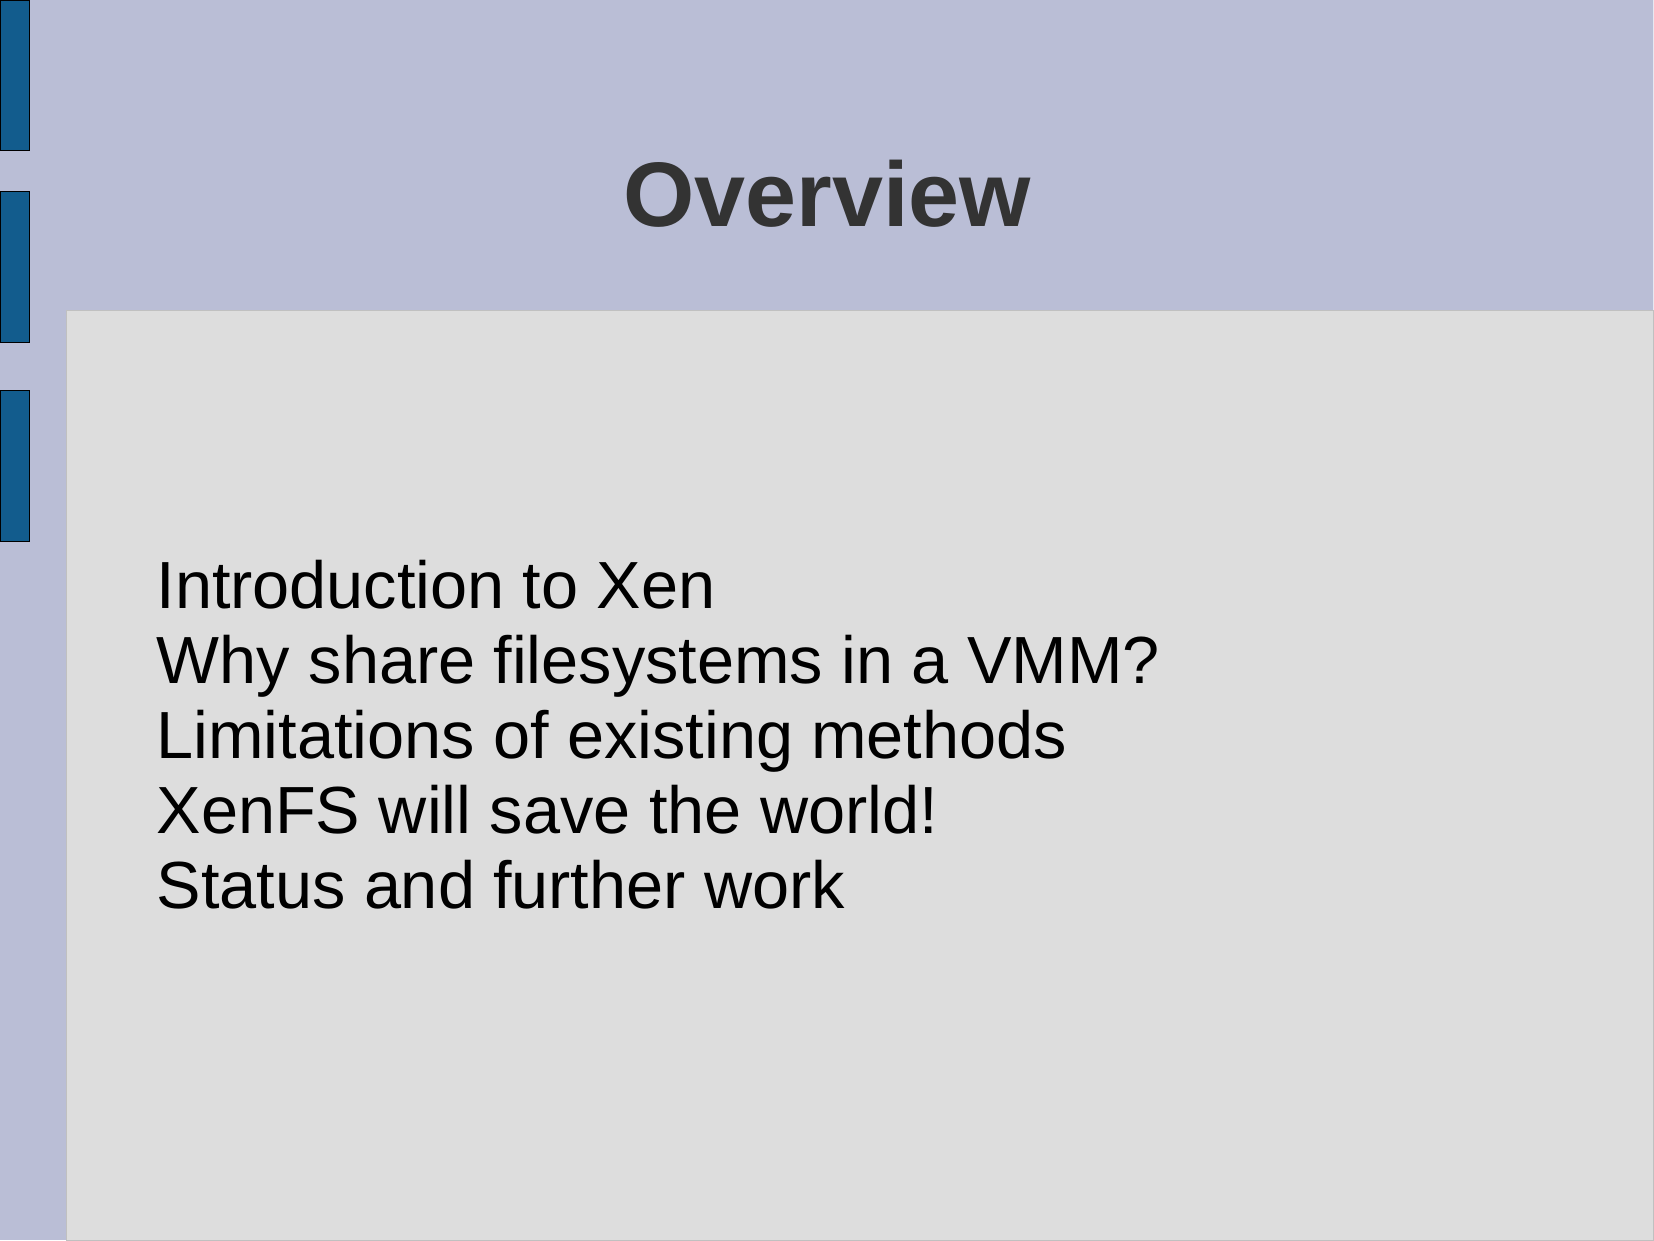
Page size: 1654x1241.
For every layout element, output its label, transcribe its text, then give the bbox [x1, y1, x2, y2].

title Overview [121, 91, 1534, 299]
subtitle Introduction to Xen Why share filesystems in a VMM? Limitations of existing methods XenFS will save the world! Status and further work [121, 344, 1534, 1127]
